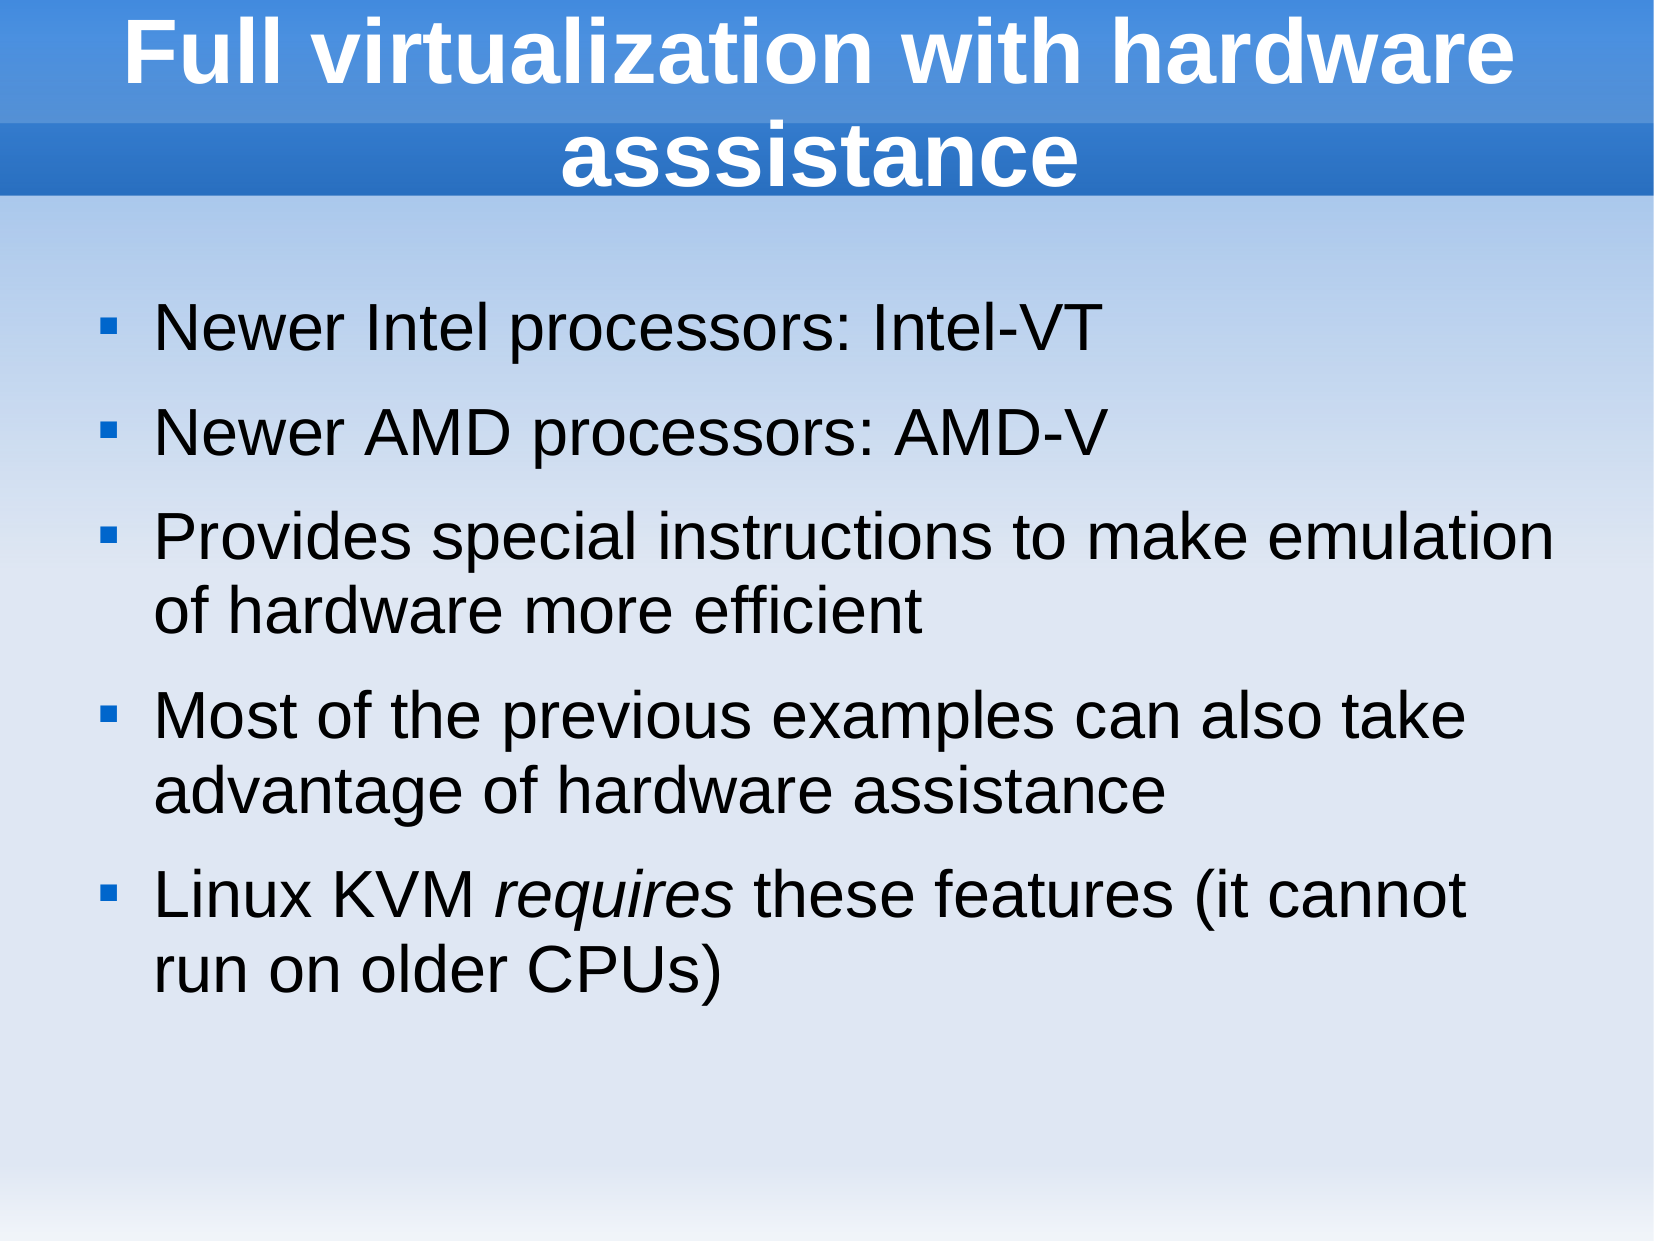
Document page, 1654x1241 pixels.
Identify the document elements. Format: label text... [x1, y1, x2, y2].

list Newer Intel processors: Intel-VT Newer AMD processors: AMD-V Provides special instructions to make emulation of hardware more efficient Most of the previous examples can also take advantage of hardware assistance Linux KVM requires these features (it cannot run on older CPUs) [82, 290, 1571, 1094]
picture [0, 0, 1654, 1241]
title Full virtualization with hardware asssistance [76, 1, 1565, 207]
